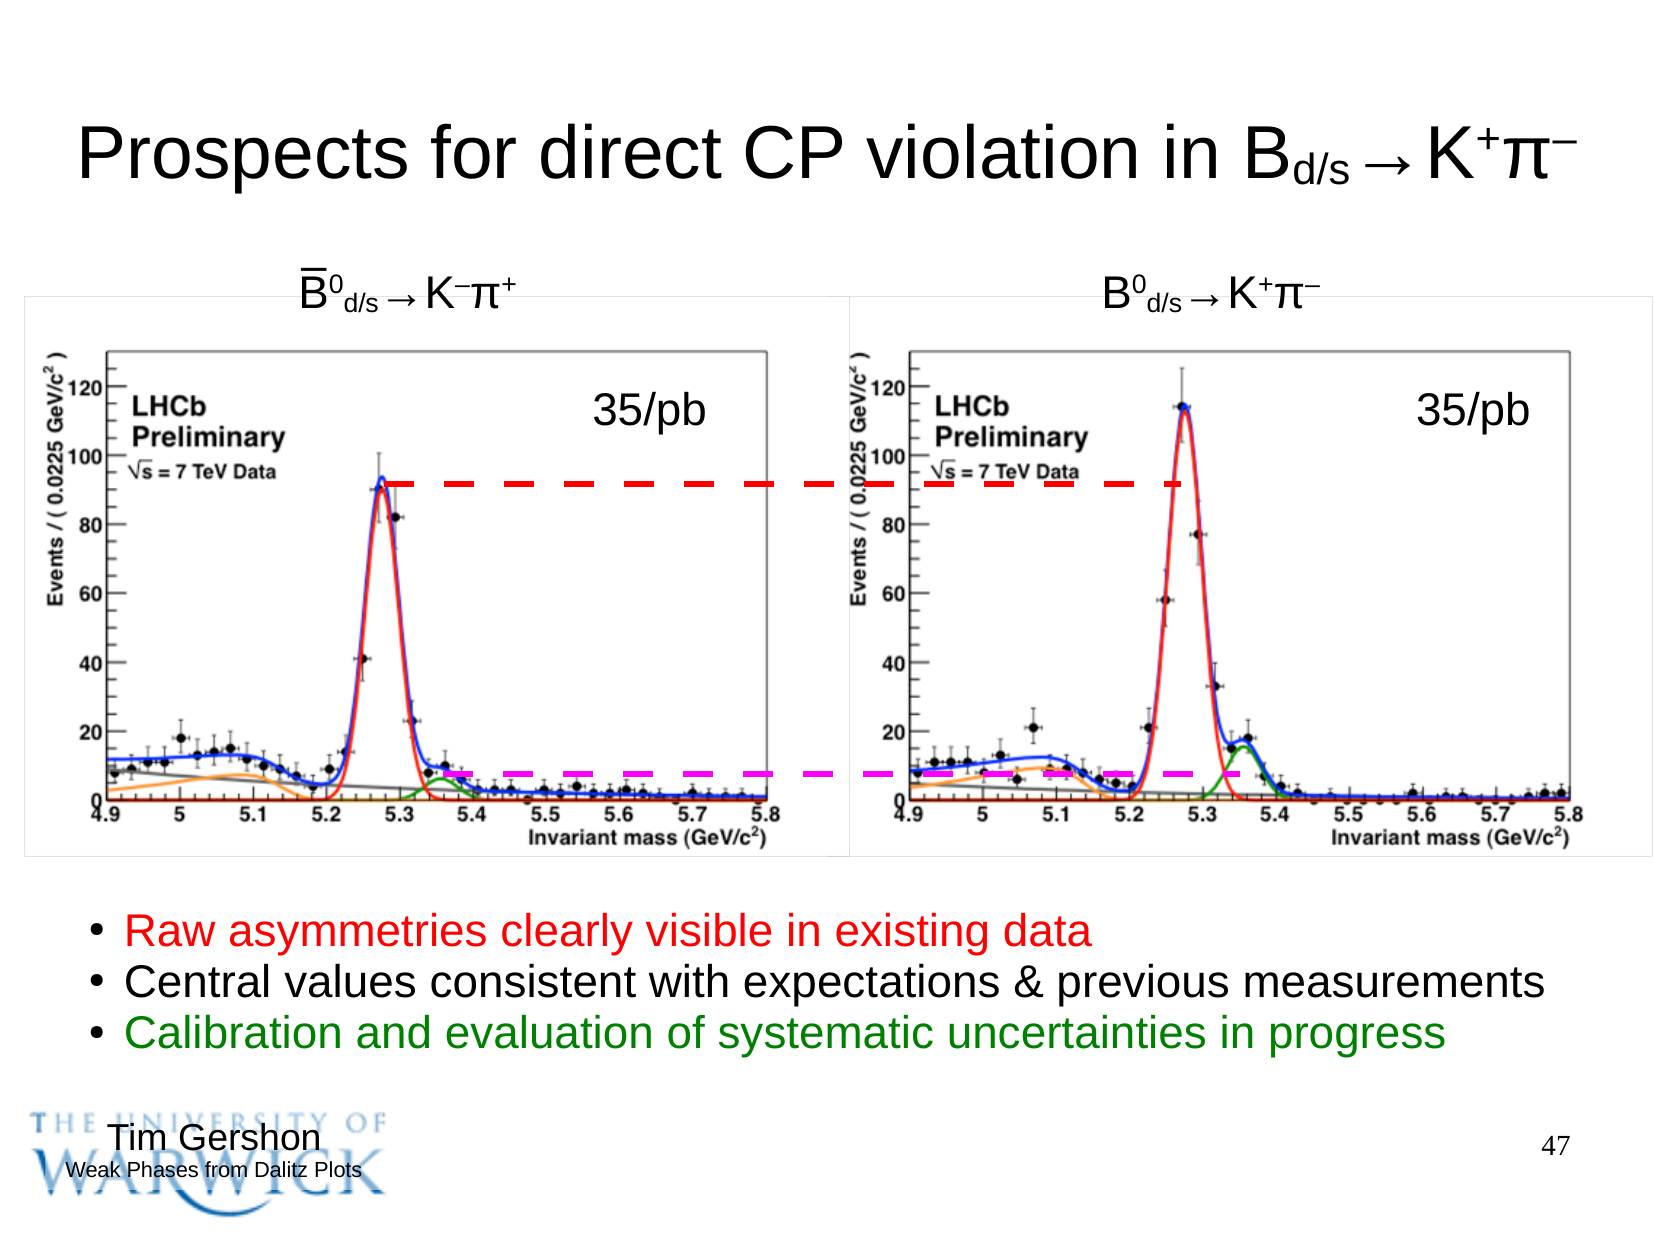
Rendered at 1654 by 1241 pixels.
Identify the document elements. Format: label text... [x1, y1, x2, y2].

text_box 35/pb [1387, 376, 1560, 443]
text_box Raw asymmetries clearly visible in existing data Central values consistent with expectations & previous measurements Calibration and evaluation of systematic uncertainties in progress [38, 897, 1616, 1067]
text_box B0d/s→K–π+ [277, 259, 538, 343]
picture [23, 295, 1654, 858]
title Prospects for direct CP violation in Bd/s→K+π– [70, 56, 1583, 250]
text_box – [286, 232, 367, 299]
text_box B0d/s→K+π– [1080, 260, 1341, 343]
picture [19, 1106, 406, 1232]
text_box Tim Gershon Weak Phases from Dalitz Plots [45, 1108, 383, 1190]
text_box 35/pb [561, 376, 739, 443]
